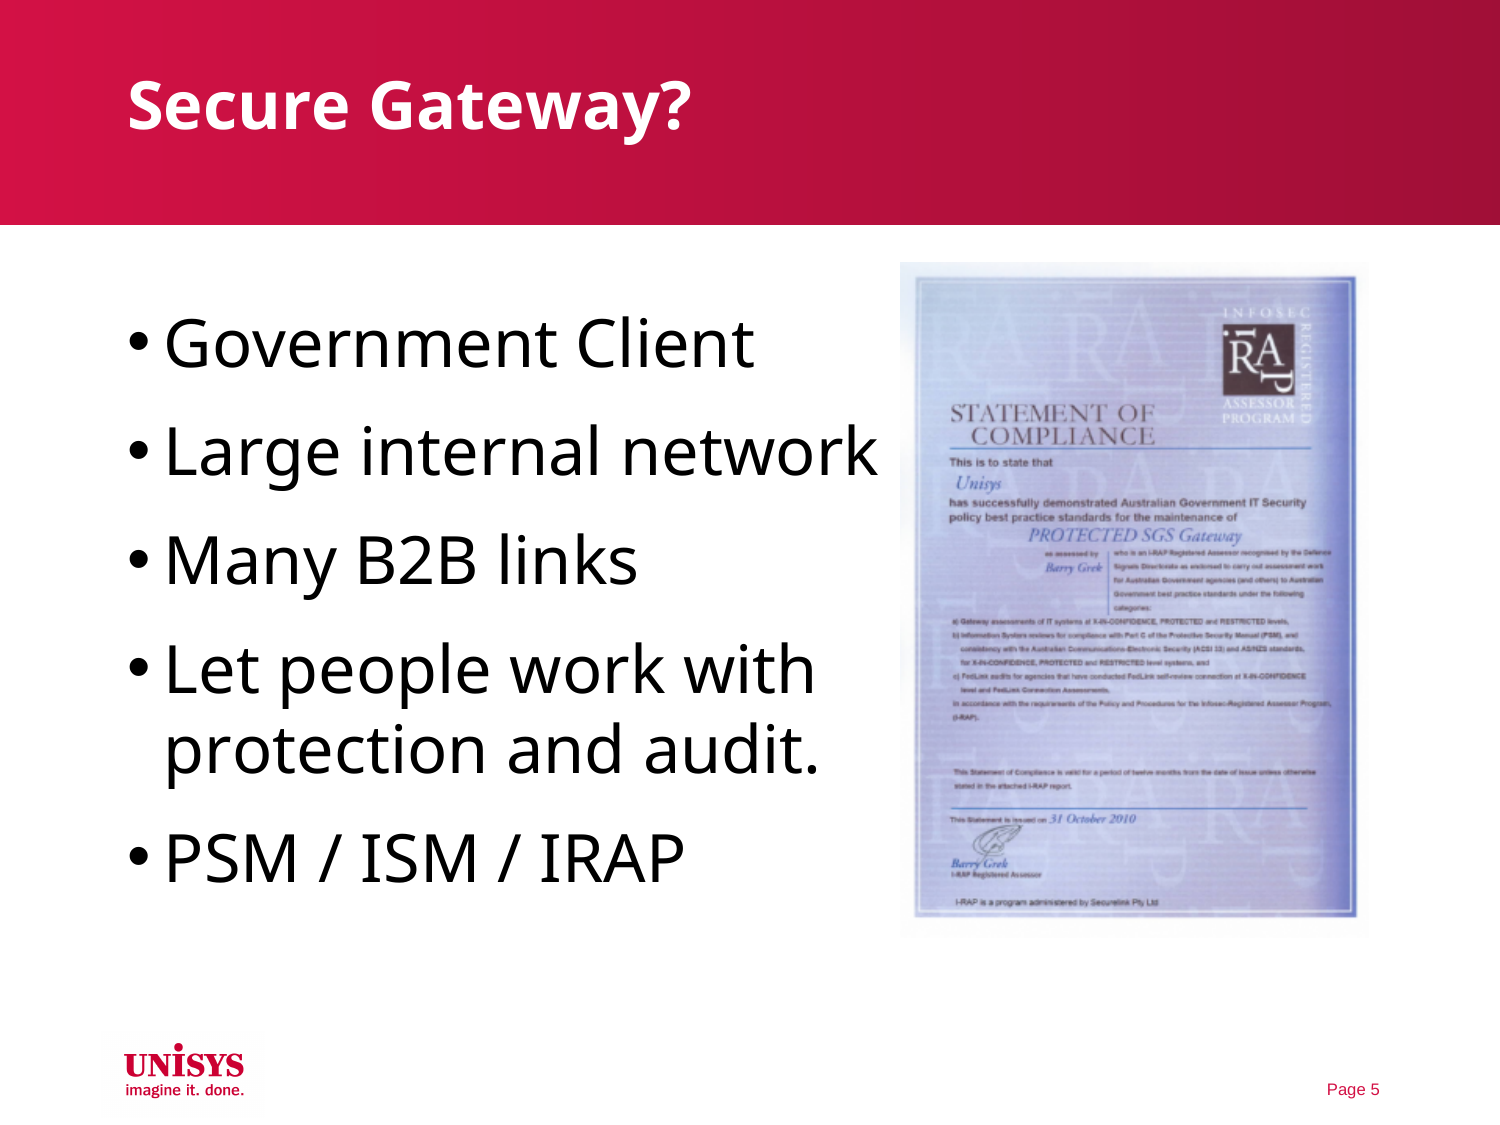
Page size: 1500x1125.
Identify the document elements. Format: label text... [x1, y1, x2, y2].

title Secure Gateway? [112, 14, 1387, 203]
list Government Client Large internal network Many B2B links Let people work with protection and audit. PSM / ISM / IRAP [112, 292, 901, 1013]
picture [101, 1031, 265, 1118]
picture [900, 262, 1369, 938]
